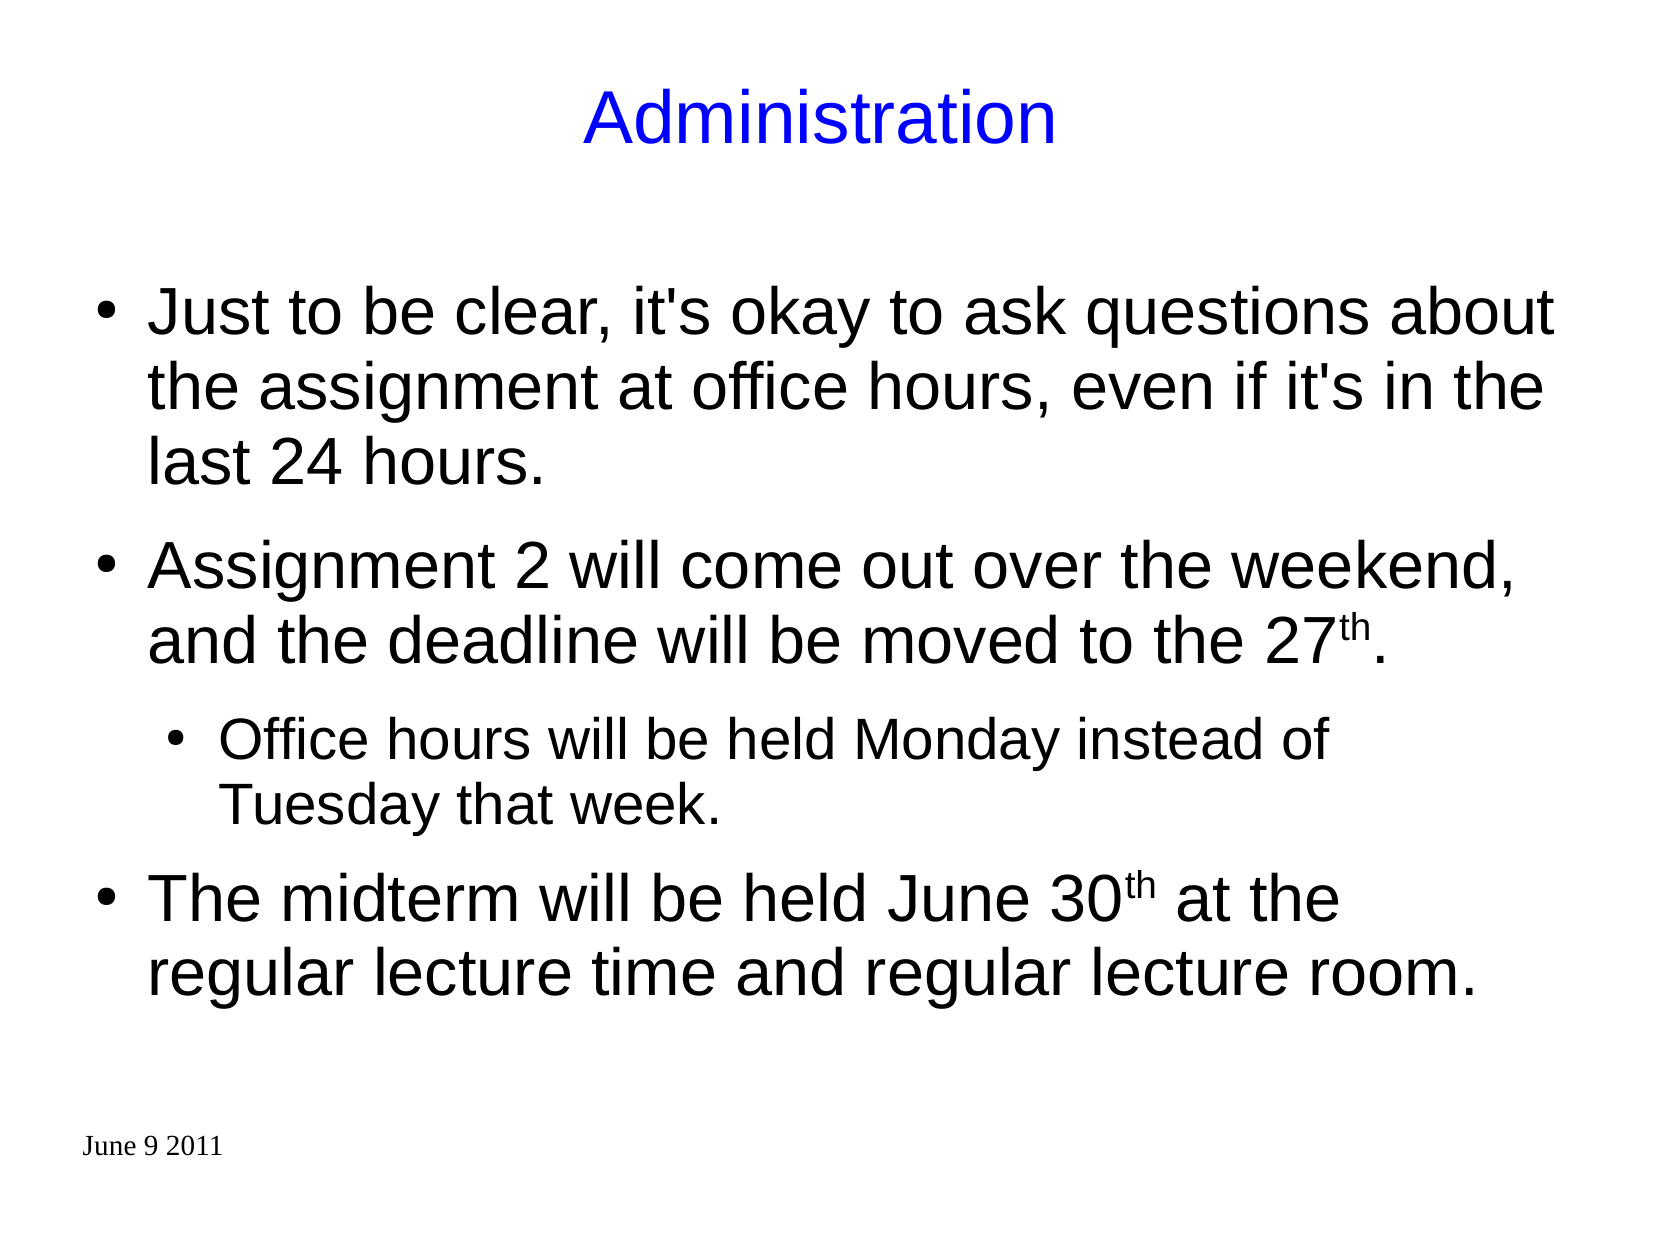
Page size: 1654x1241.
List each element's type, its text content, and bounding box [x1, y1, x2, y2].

title Administration [76, 58, 1565, 178]
list Just to be clear, it's okay to ask questions about the assignment at office hours, even if it's in the last 24 hours. Assignment 2 will come out over the weekend, and the deadline will be moved to the 27th. Office hours will be held Monday instead of Tuesday that week. The midterm will be held June 30th at the regular lecture time and regular lecture room. [76, 274, 1565, 1093]
